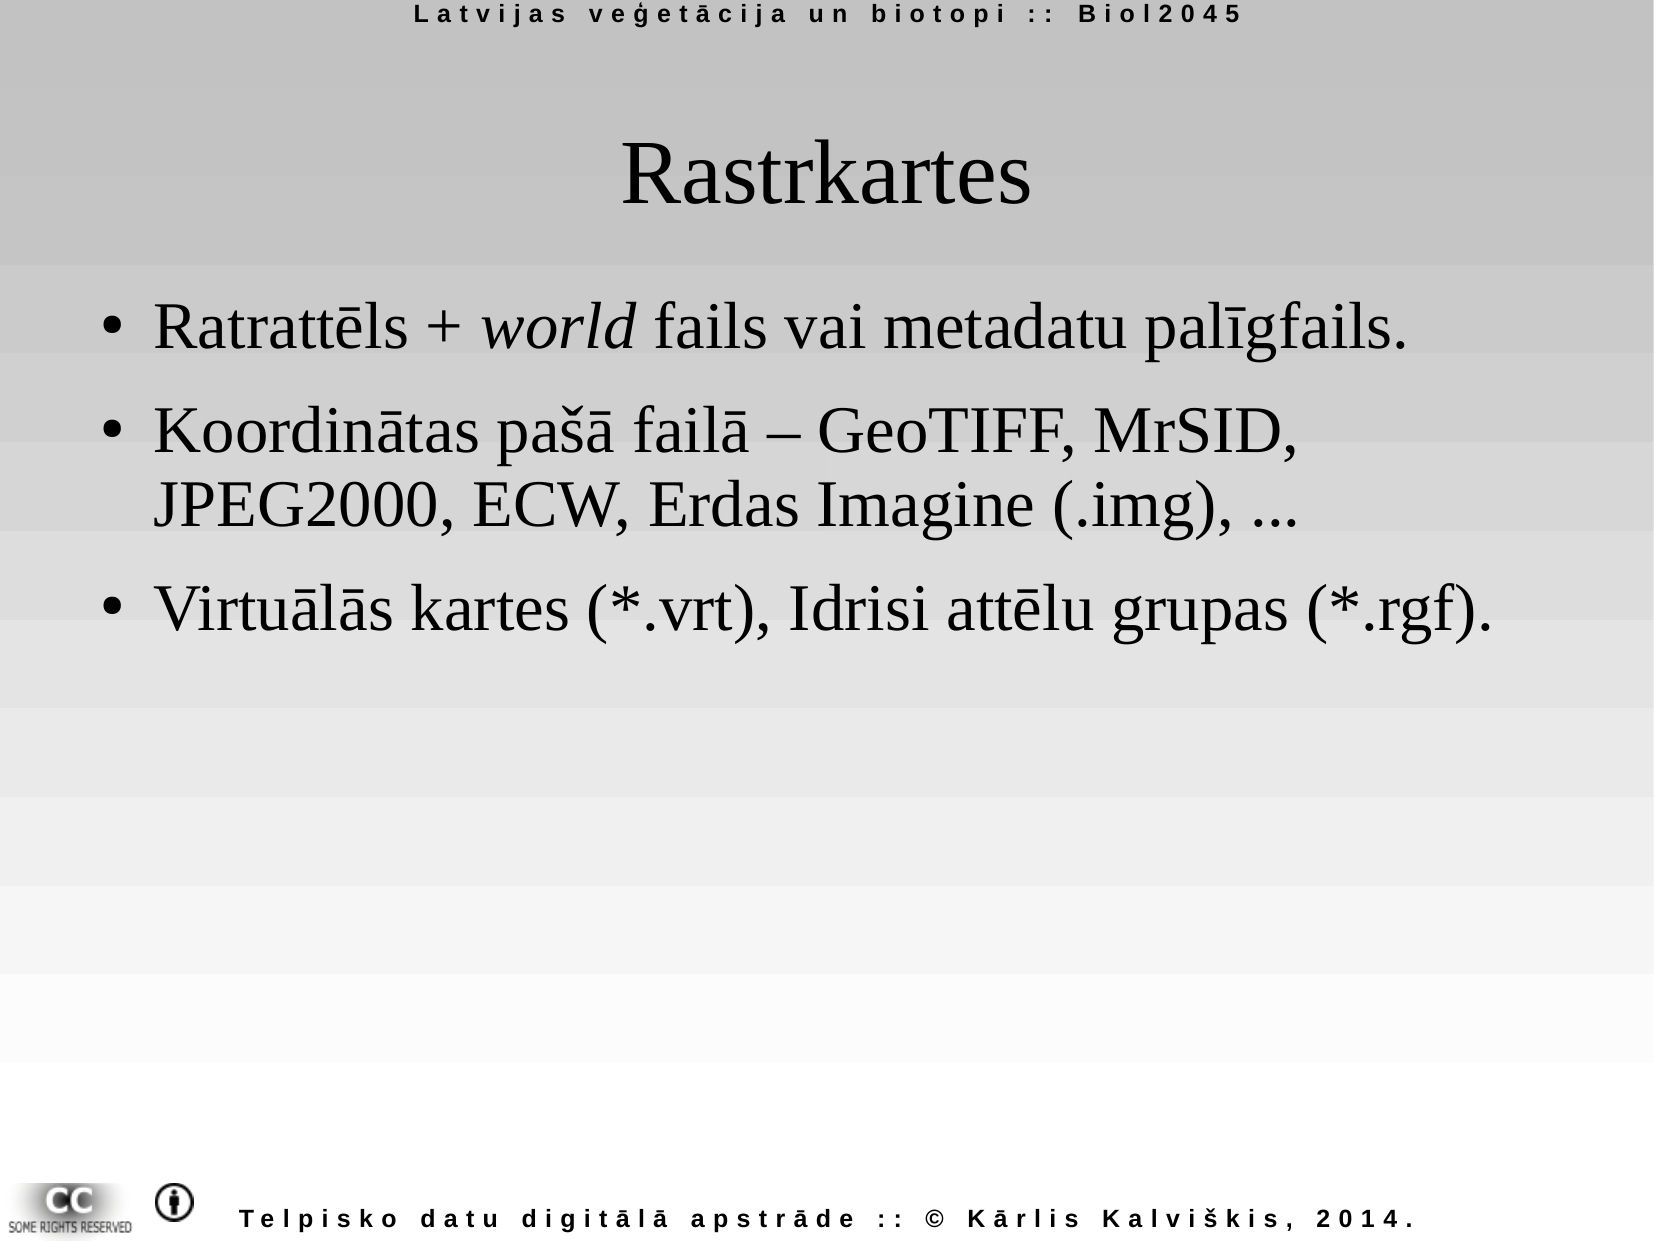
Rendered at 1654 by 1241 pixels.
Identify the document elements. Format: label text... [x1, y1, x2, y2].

list Ratrattēls + world fails vai metadatu palīgfails. Koordinātas pašā failā – GeoTIFF, MrSID, JPEG2000, ECW, Erdas Imagine (.img), ... Virtuālās kartes (*.vrt), Idrisi attēlu grupas (*.rgf). [82, 289, 1571, 1098]
title Rastrkartes [29, 49, 1625, 296]
picture [0, 0, 1654, 1241]
